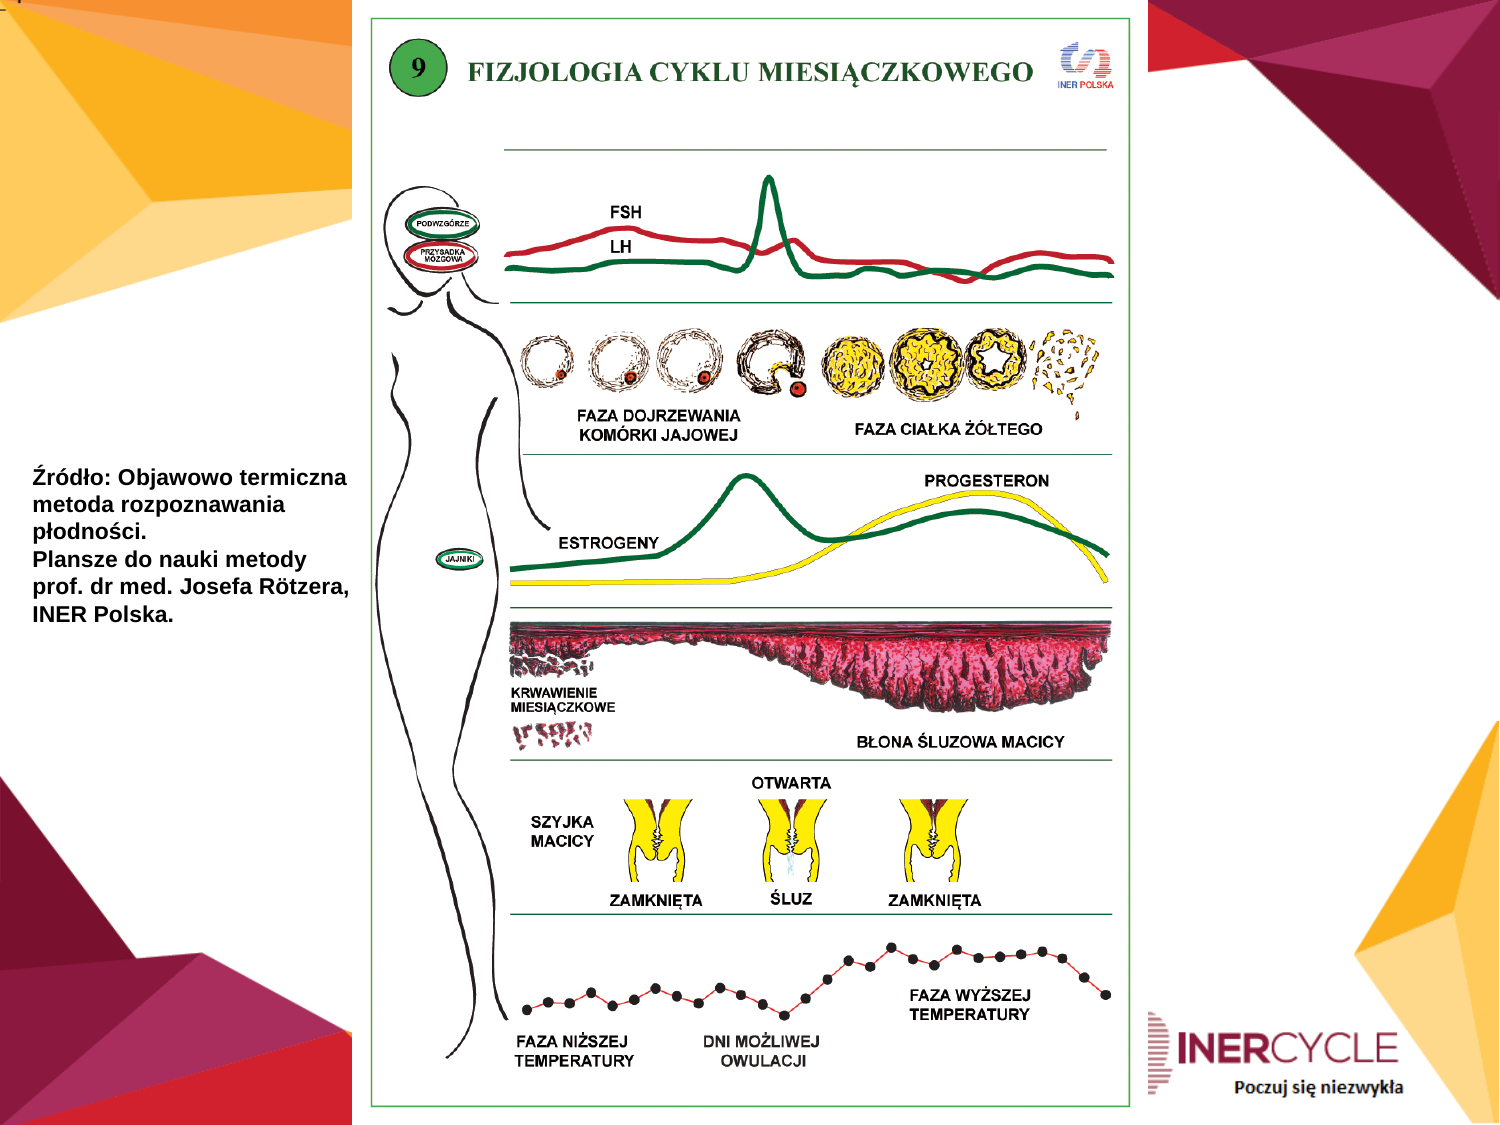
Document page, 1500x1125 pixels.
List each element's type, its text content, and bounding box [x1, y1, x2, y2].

picture [352, 0, 1148, 1125]
text_box Źródło: Objawowo termiczna metoda rozpoznawania płodności. Plansze do nauki metody prof. dr med. Josefa Rötzera, INER Polska. [17, 454, 370, 672]
